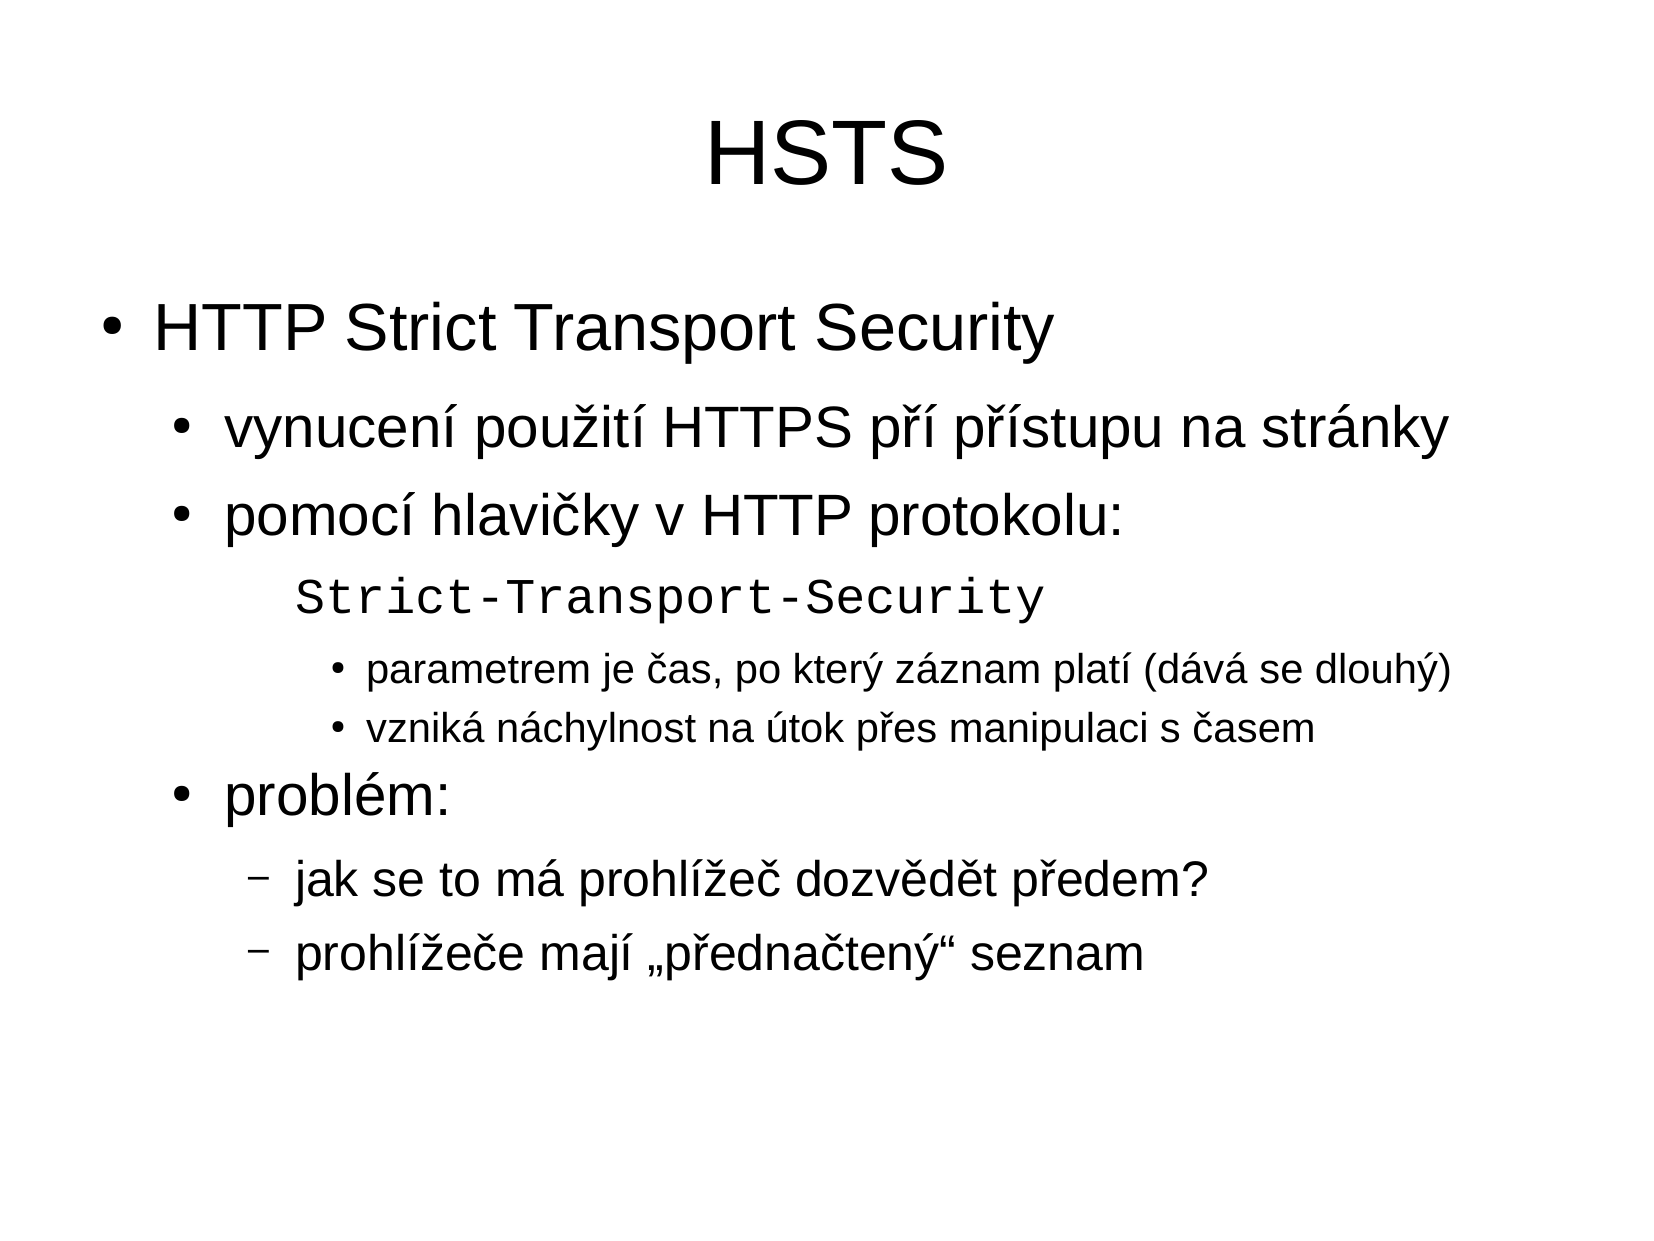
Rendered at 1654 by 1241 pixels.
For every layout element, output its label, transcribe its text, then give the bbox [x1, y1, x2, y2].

title HSTS [82, 49, 1571, 257]
list HTTP Strict Transport Security vynucení použití HTTPS pří přístupu na stránky pomocí hlavičky v HTTP protokolu: Strict-Transport-Security parametrem je čas, po který záznam platí (dává se dlouhý) vzniká náchylnost na útok přes manipulaci s časem problém: jak se to má prohlížeč dozvědět předem? prohlížeče mají „přednačtený“ seznam [82, 290, 1571, 1109]
